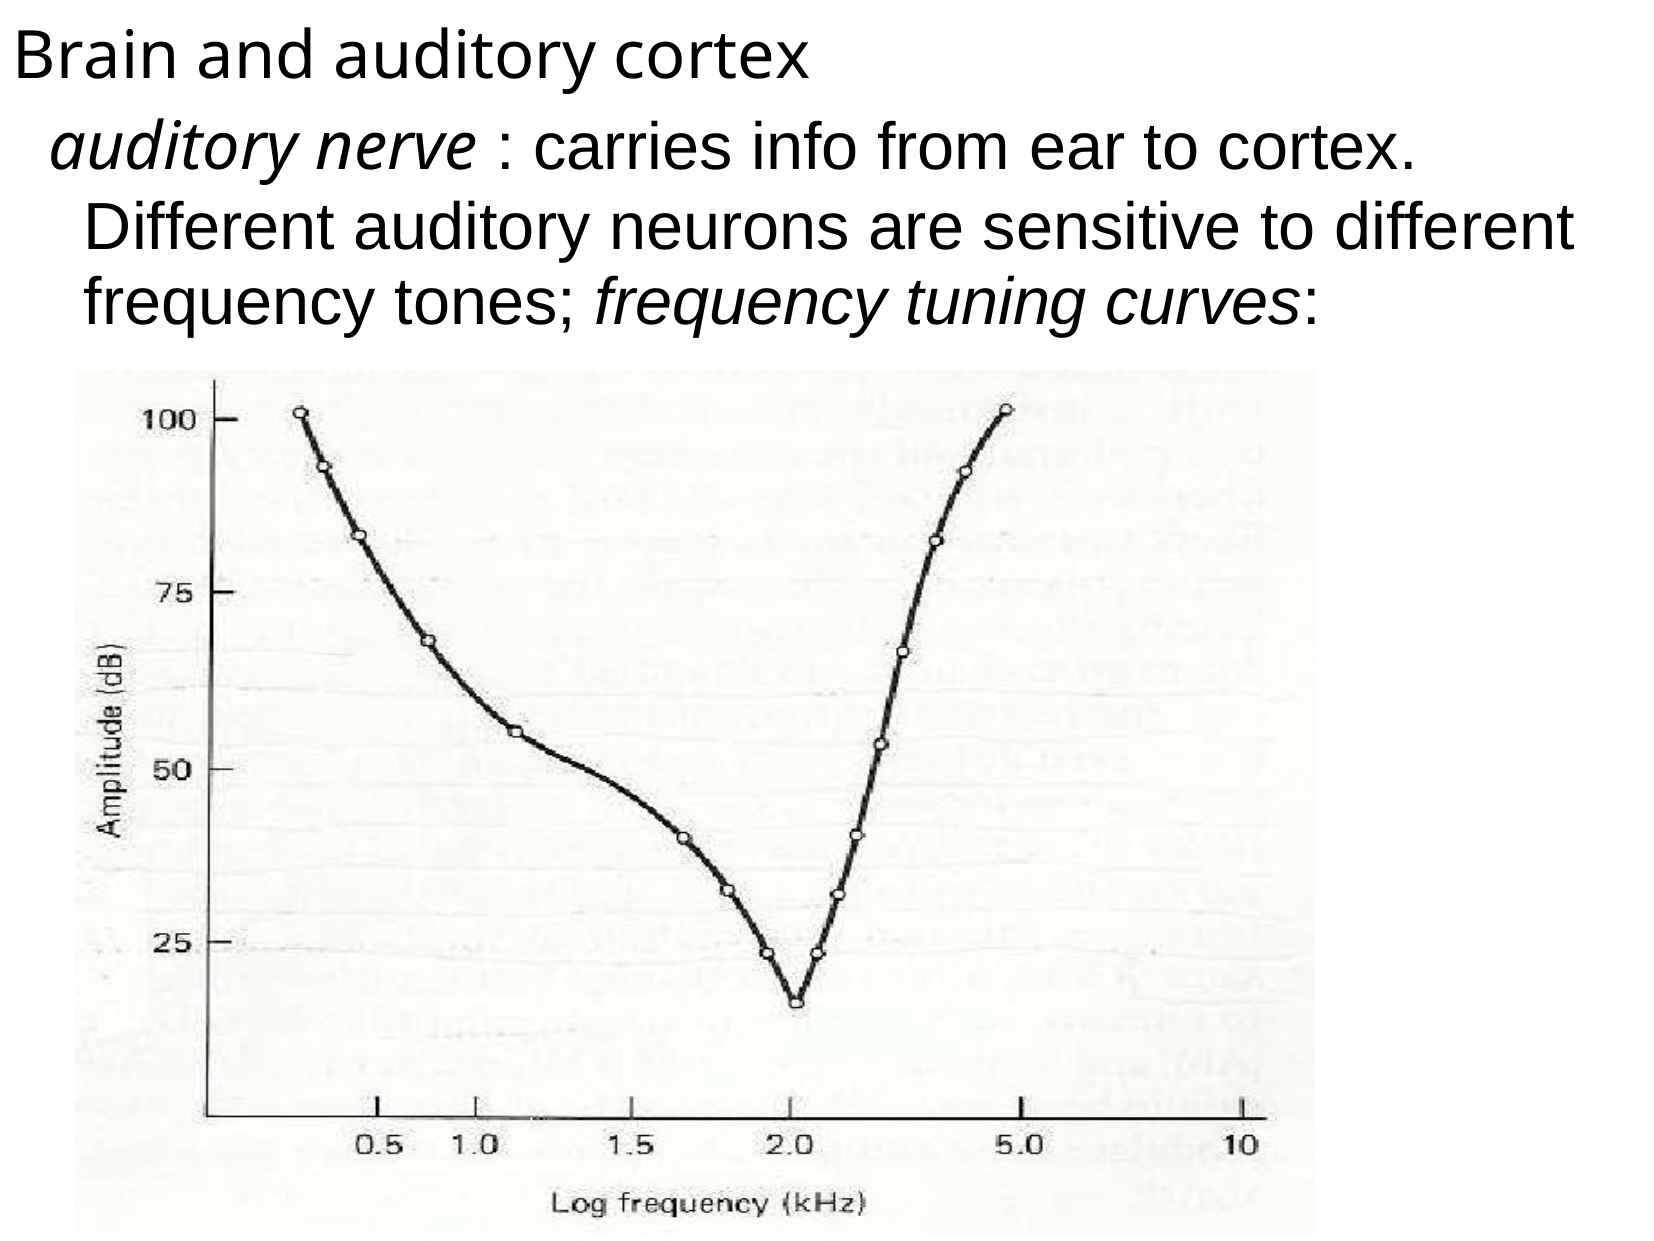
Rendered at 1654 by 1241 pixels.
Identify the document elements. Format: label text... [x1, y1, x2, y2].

text_box Brain and auditory cortex auditory nerve : carries info from ear to cortex. Different auditory neurons are sensitive to different frequency tones; frequency tuning curves: [0, 0, 1651, 445]
picture [75, 370, 1315, 1241]
